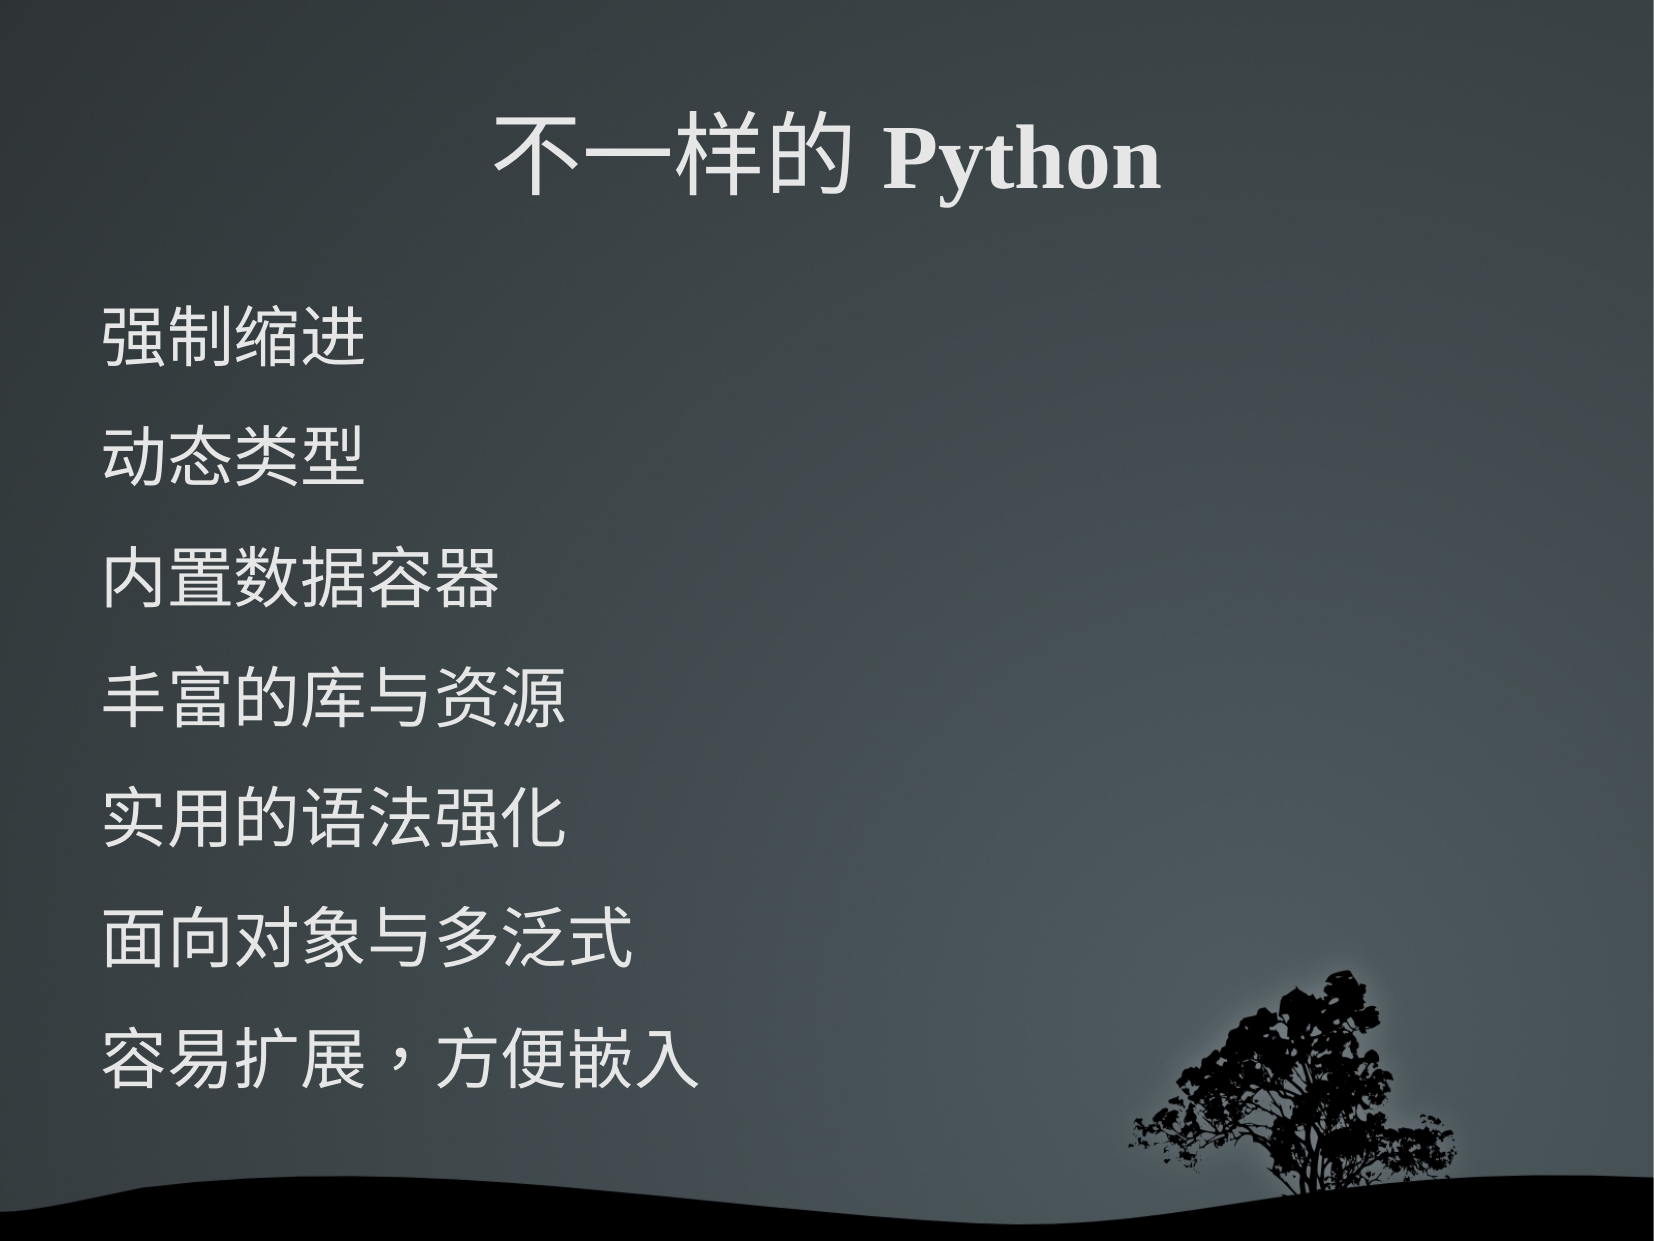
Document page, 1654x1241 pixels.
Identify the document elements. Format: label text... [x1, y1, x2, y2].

list 强制缩进 动态类型 内置数据容器 丰富的库与资源 实用的语法强化 面向对象与多泛式 容易扩展，方便嵌入 [82, 290, 1571, 1094]
title 不一样的Python [82, 49, 1571, 257]
picture [0, 0, 1654, 1241]
